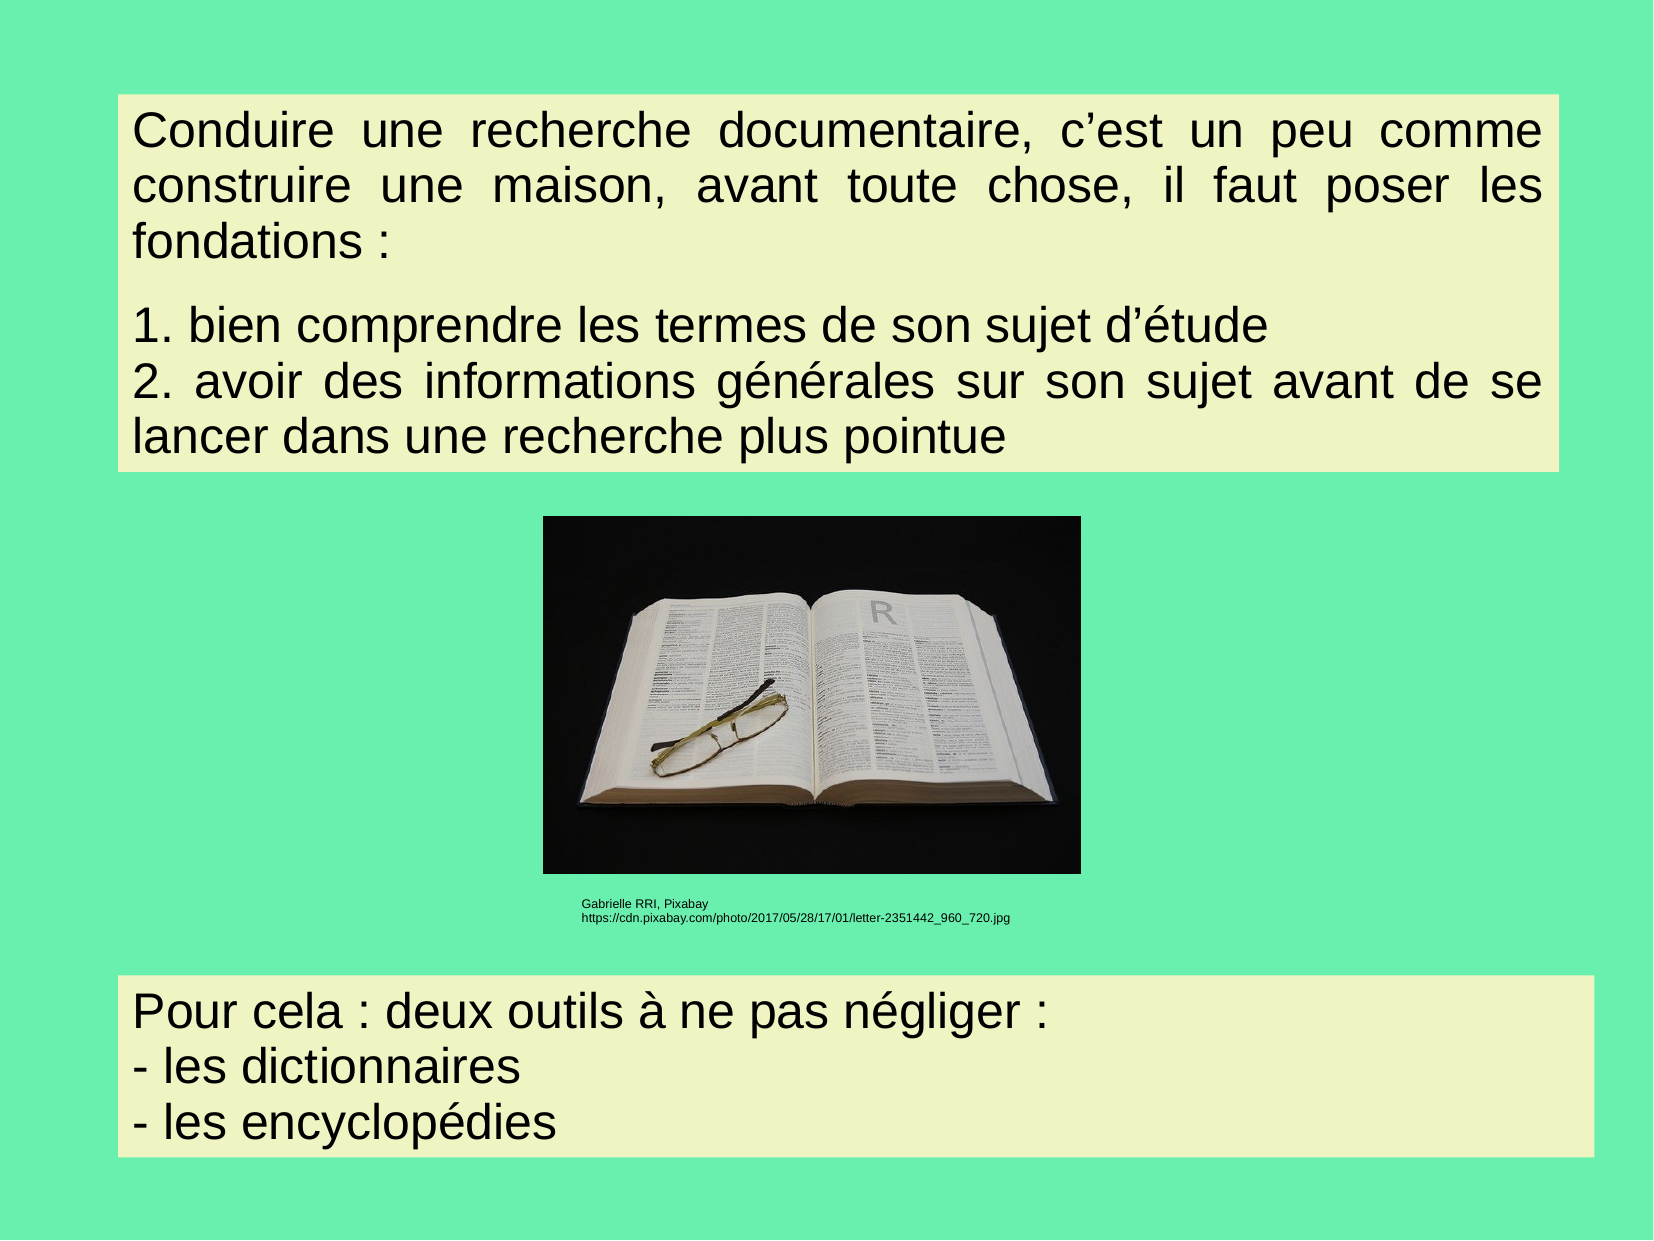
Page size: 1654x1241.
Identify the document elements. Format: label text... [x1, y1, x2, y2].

text_box Conduire une recherche documentaire, c’est un peu comme construire une maison, avant toute chose, il faut poser les fondations : 1. bien comprendre les termes de son sujet d’étude 2. avoir des informations générales sur son sujet avant de se lancer dans une recherche plus pointue [118, 94, 1560, 472]
picture [543, 516, 1081, 875]
text_box Gabrielle RRI, Pixabay https://cdn.pixabay.com/photo/2017/05/28/17/01/letter-2351442_960_720.jpg [566, 890, 1063, 934]
text_box Pour cela : deux outils à ne pas négliger : - les dictionnaires - les encyclopédies [118, 975, 1595, 1158]
